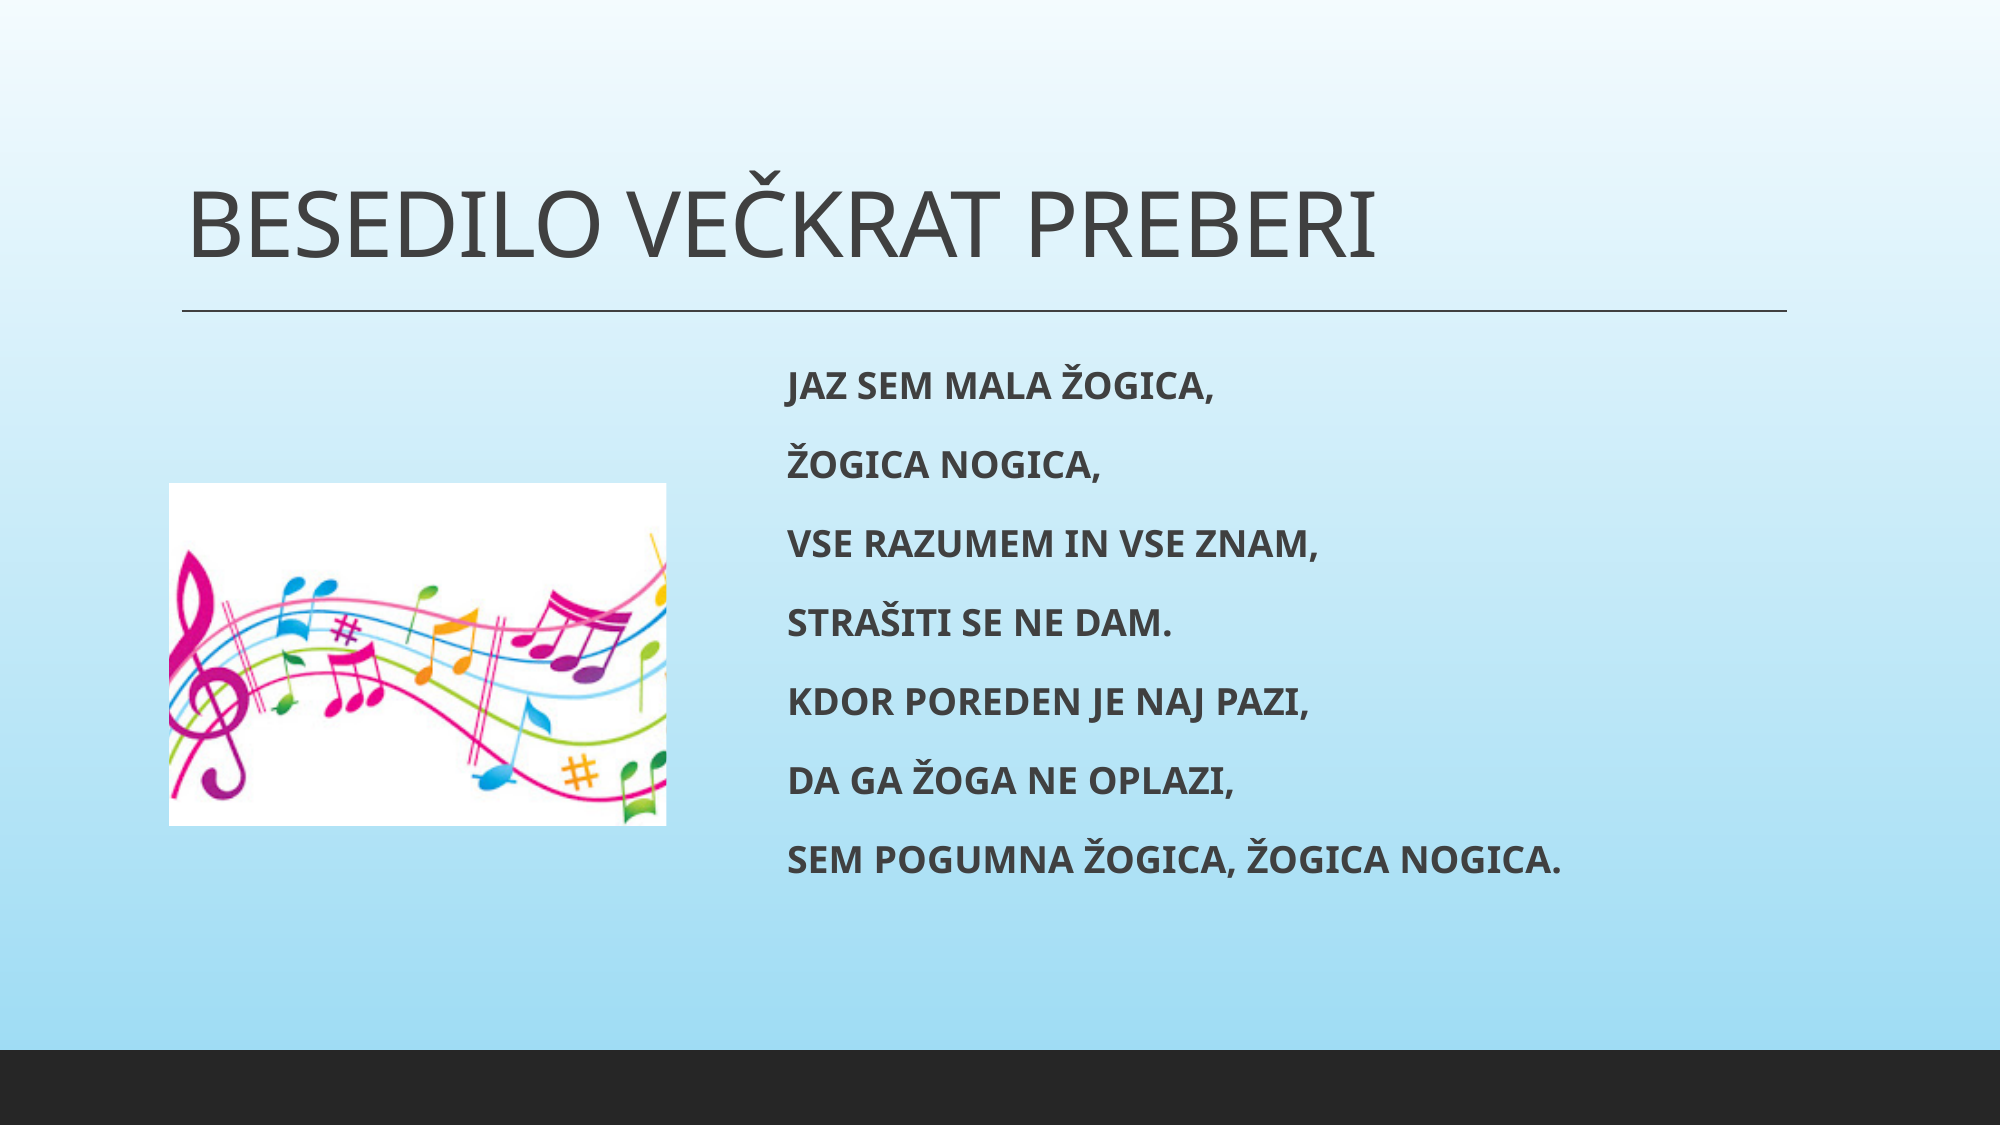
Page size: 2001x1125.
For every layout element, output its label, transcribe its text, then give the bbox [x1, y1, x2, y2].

list JAZ SEM MALA ŽOGICA, ŽOGICA NOGICA, VSE RAZUMEM IN VSE ZNAM, STRAŠITI SE NE DAM. KDOR POREDEN JE NAJ PAZI, DA GA ŽOGA NE OPLAZI, SEM POGUMNA ŽOGICA, ŽOGICA NOGICA. [772, 345, 1821, 963]
picture [169, 483, 667, 826]
title BESEDILO VEČKRAT PREBERI [170, 47, 1821, 286]
text_box [0, 0, 2000, 1125]
